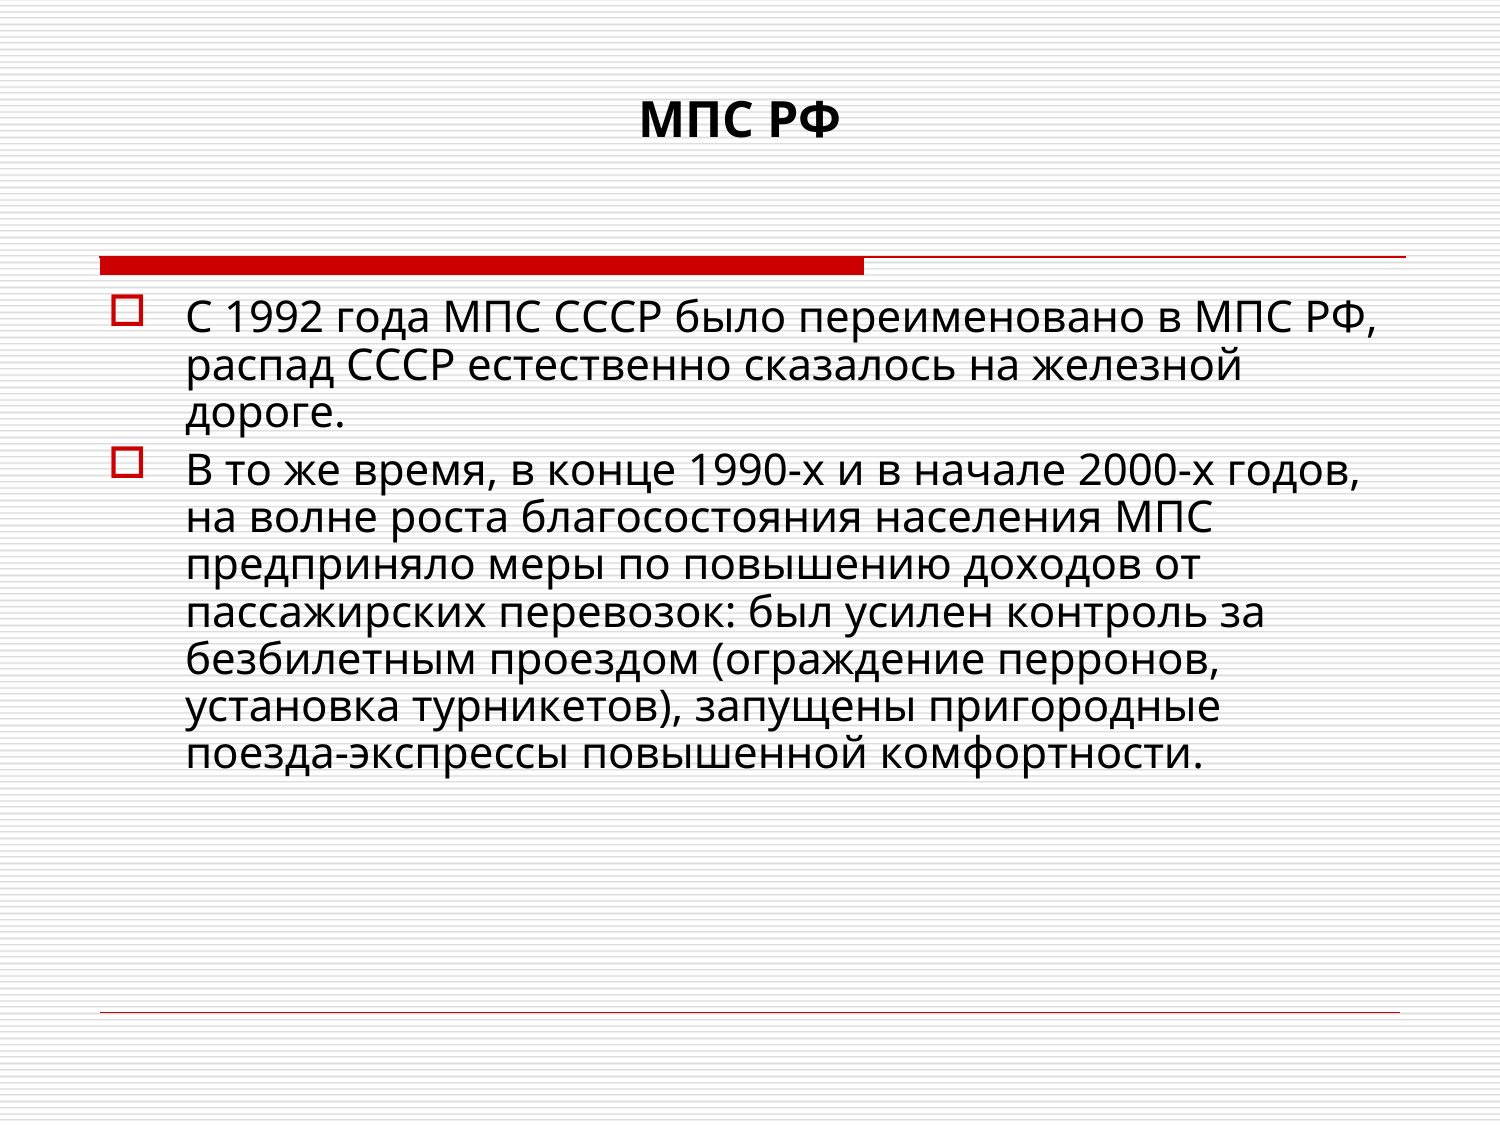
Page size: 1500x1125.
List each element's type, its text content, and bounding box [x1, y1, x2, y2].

title МПС РФ [94, 50, 1407, 161]
picture [0, 0, 1500, 1125]
list С 1992 года МПС СССР было переименовано в МПС РФ, распад СССР естественно сказалось на железной дороге. В то же время, в конце 1990-х и в начале 2000-х годов, на волне роста благосостояния населения МПС предприняло меры по повышению доходов от пассажирских перевозок: был усилен контроль за безбилетным проездом (ограждение перронов, установка турникетов), запущены пригородные поезда-экспрессы повышенной комфортности. [92, 287, 1406, 988]
